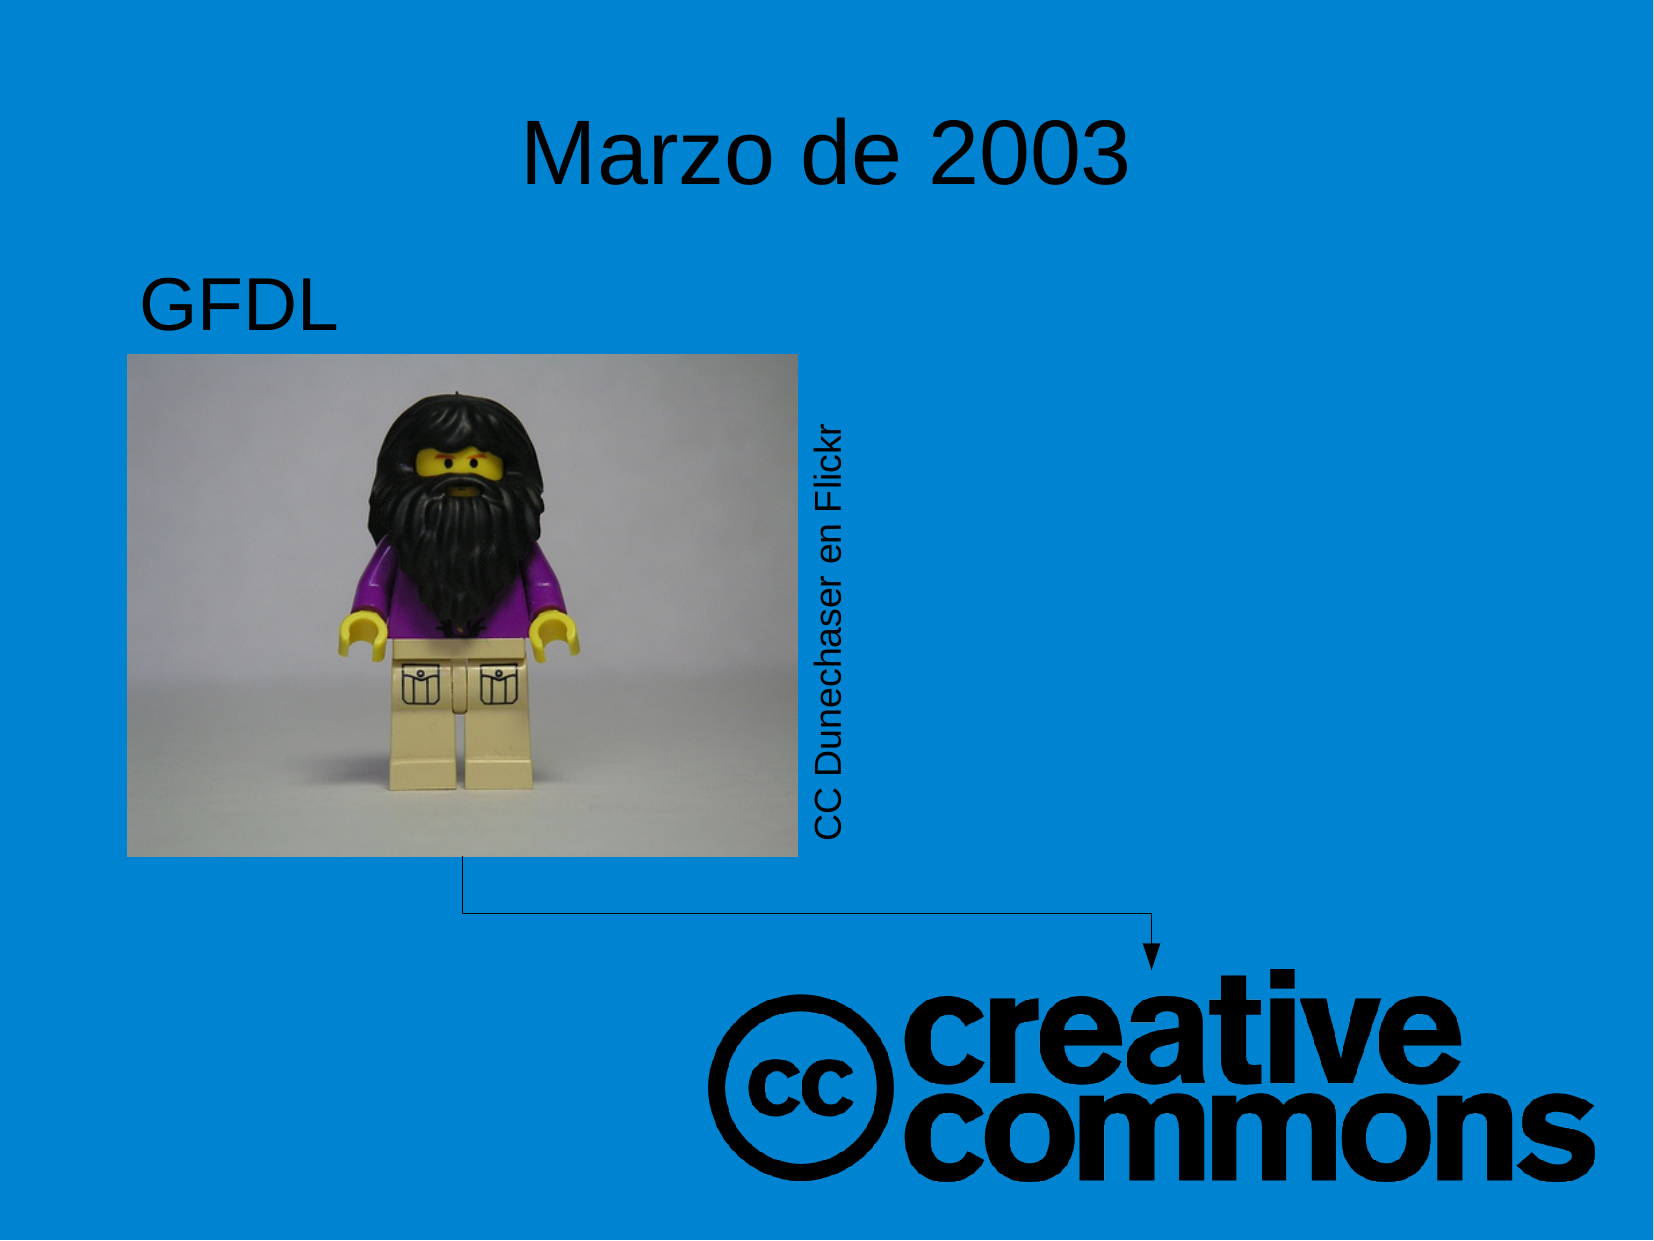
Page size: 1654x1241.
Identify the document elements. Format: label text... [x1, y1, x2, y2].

title Marzo de 2003 [82, 56, 1571, 250]
text_box CC Dunechaser en Flickr [799, 408, 857, 857]
text_box GFDL [124, 255, 355, 355]
picture [127, 354, 798, 857]
picture [708, 969, 1595, 1182]
